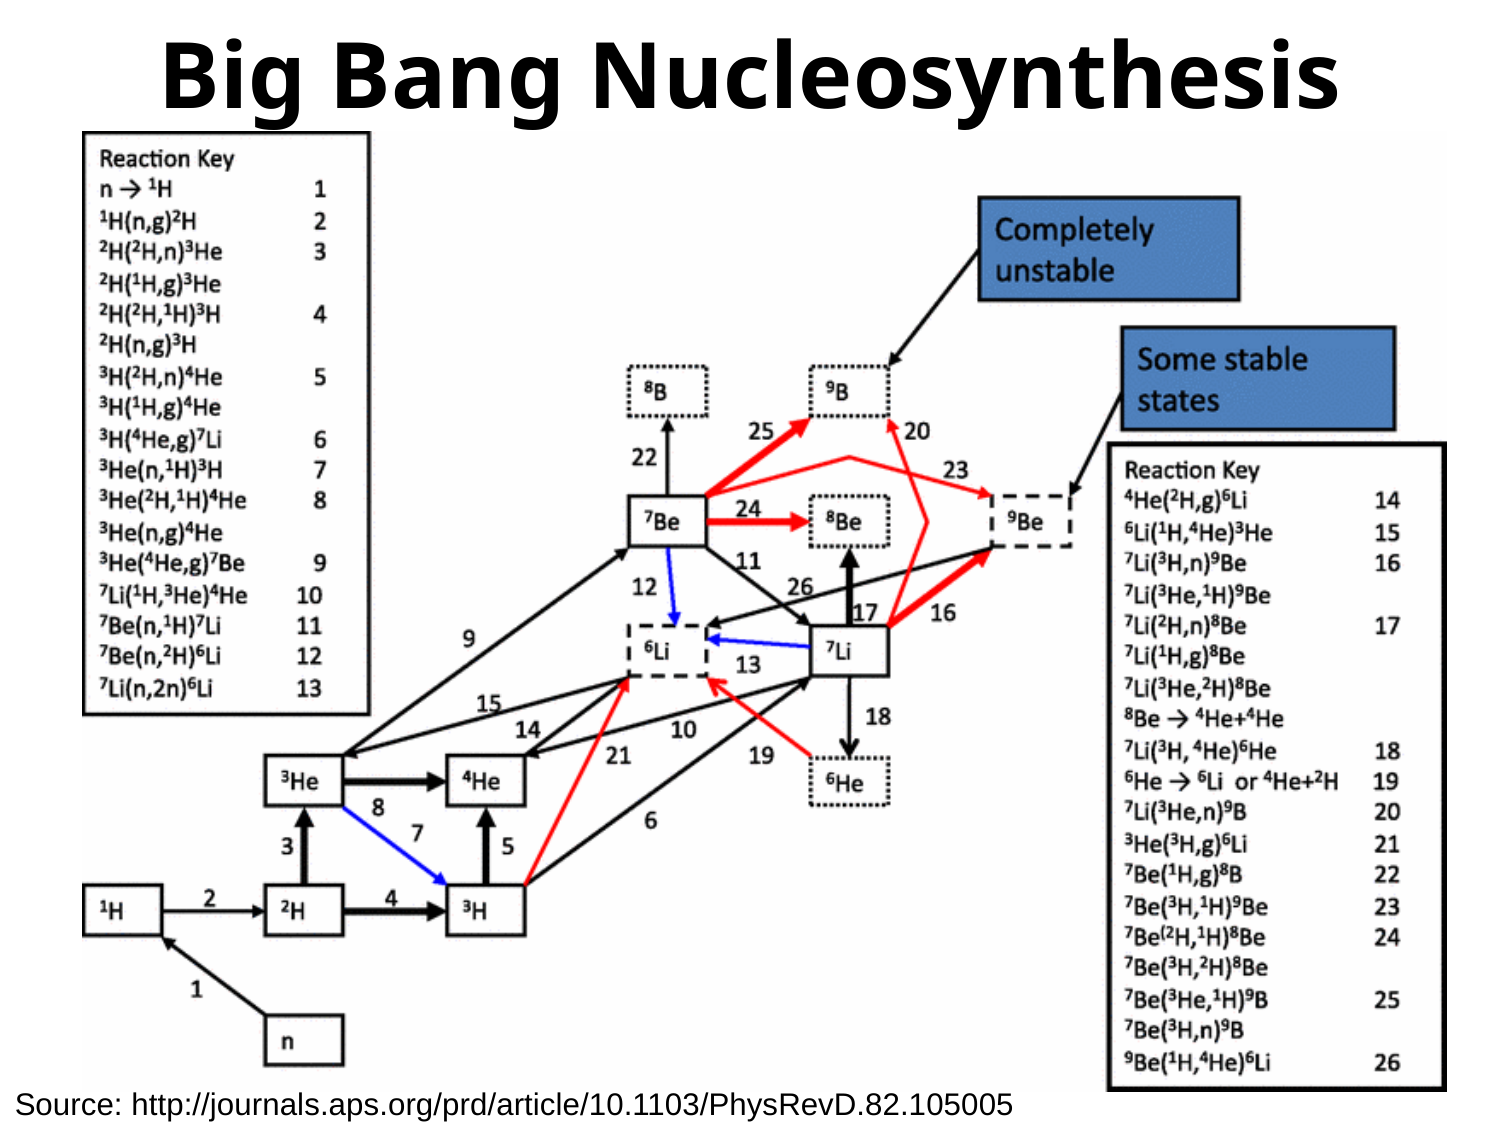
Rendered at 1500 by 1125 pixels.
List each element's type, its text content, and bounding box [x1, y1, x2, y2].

picture [82, 148, 1447, 1092]
text_box Source: http://journals.aps.org/prd/article/10.1103/PhysRevD.82.105005 [0, 1080, 1156, 1125]
title Big Bang Nucleosynthesis [30, 0, 1471, 148]
